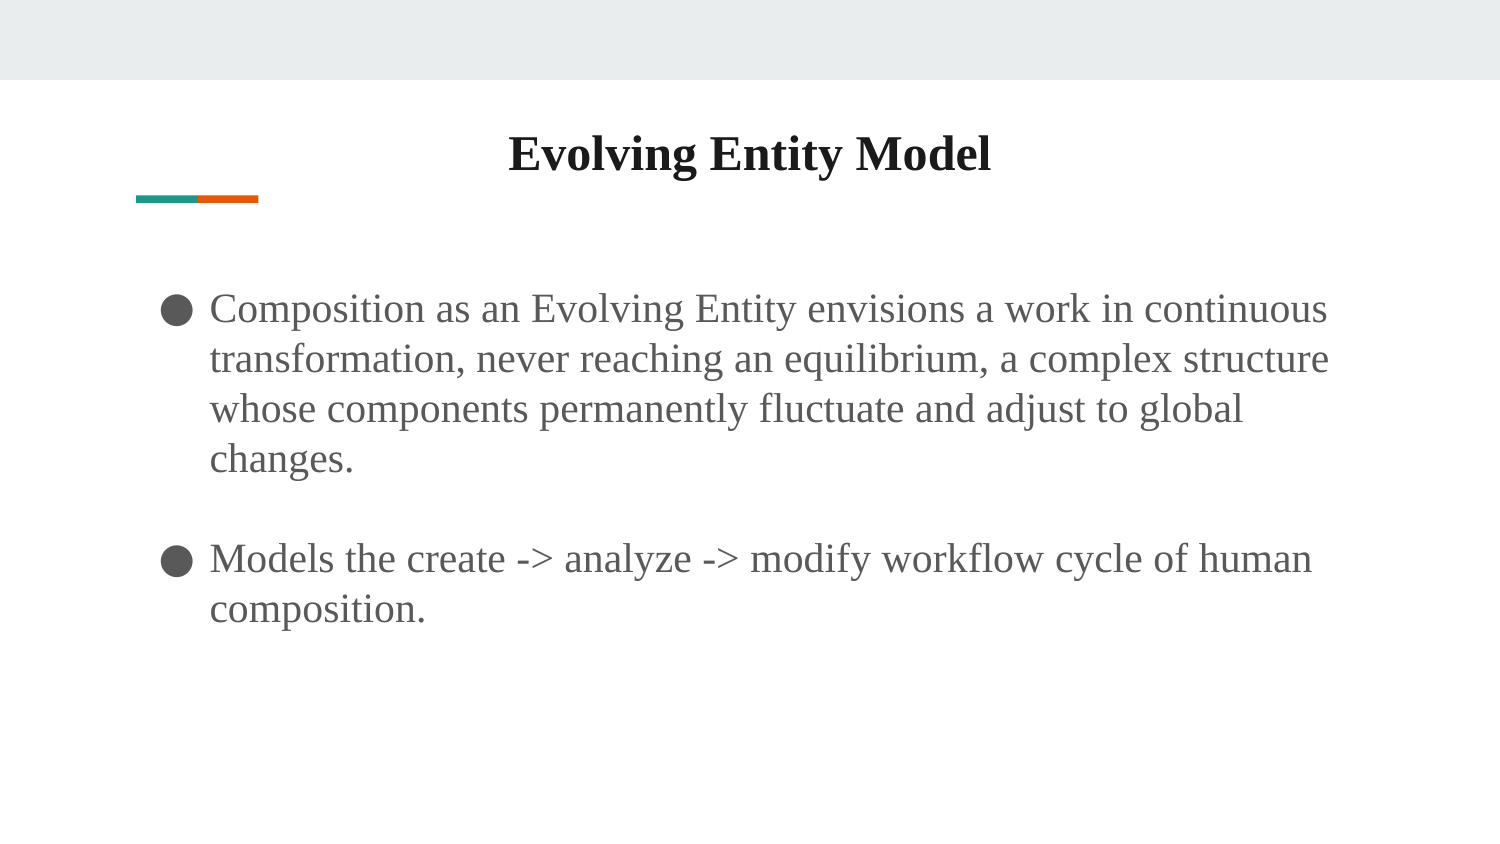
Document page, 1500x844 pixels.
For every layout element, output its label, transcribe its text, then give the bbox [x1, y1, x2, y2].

title Evolving Entity Model [119, 105, 1381, 201]
list Composition as an Evolving Entity envisions a work in continuous transformation, never reaching an equilibrium, a complex structure whose components permanently fluctuate and adjust to global changes. Models the create -> analyze -> modify workflow cycle of human composition. [119, 265, 1381, 727]
